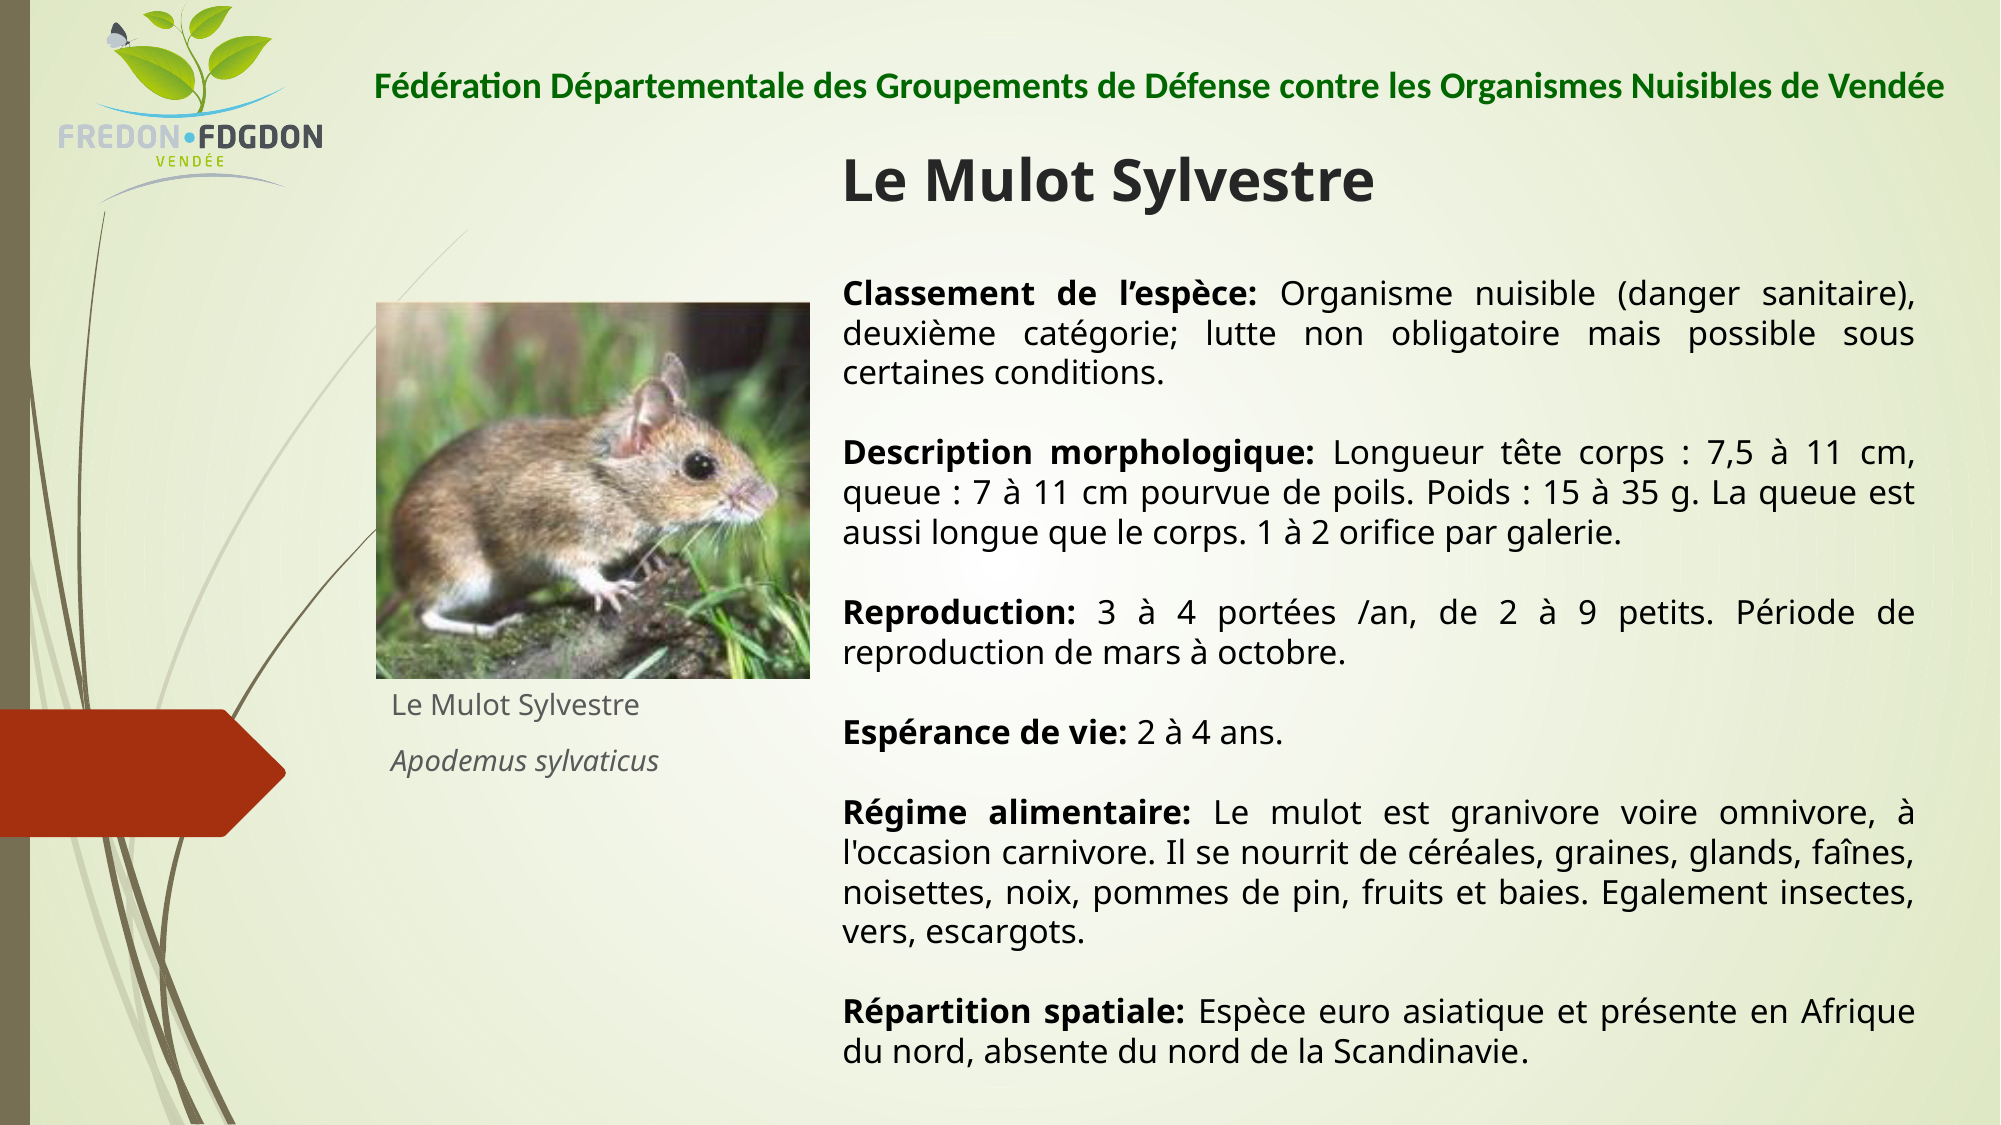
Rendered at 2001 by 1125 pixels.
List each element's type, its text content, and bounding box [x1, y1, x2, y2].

subtitle Le Mulot Sylvestre Apodemus sylvaticus [376, 679, 810, 775]
text_box Classement de l’espèce: Organisme nuisible (danger sanitaire), deuxième catégorie; lutte non obligatoire mais possible sous certaines conditions. Description morphologique: Longueur tête corps : 7,5 à 11 cm, queue : 7 à 11 cm pourvue de poils. Poids : 15 à 35 g. La queue est aussi longue que le corps. 1 à 2 orifice par galerie. Reproduction: 3 à 4 portées /an, de 2 à 9 petits. Période de reproduction de mars à octobre. Espérance de vie: 2 à 4 ans. Régime alimentaire: Le mulot est granivore voire omnivore, à l'occasion carnivore. Il se nourrit de céréales, graines, glands, faînes, noisettes, noix, pommes de pin, fruits et baies. Egalement insectes, vers, escargots. Répartition spatiale: Espèce euro asiatique et présente en Afrique du nord, absente du nord de la Scandinavie. [827, 264, 1945, 1088]
text_box Fédération Départementale des Groupements de Défense contre les Organismes Nuisibles de Vendée [322, 54, 2000, 114]
title Le Mulot Sylvestre [376, 114, 1945, 260]
picture [59, 0, 322, 206]
picture [376, 301, 810, 679]
